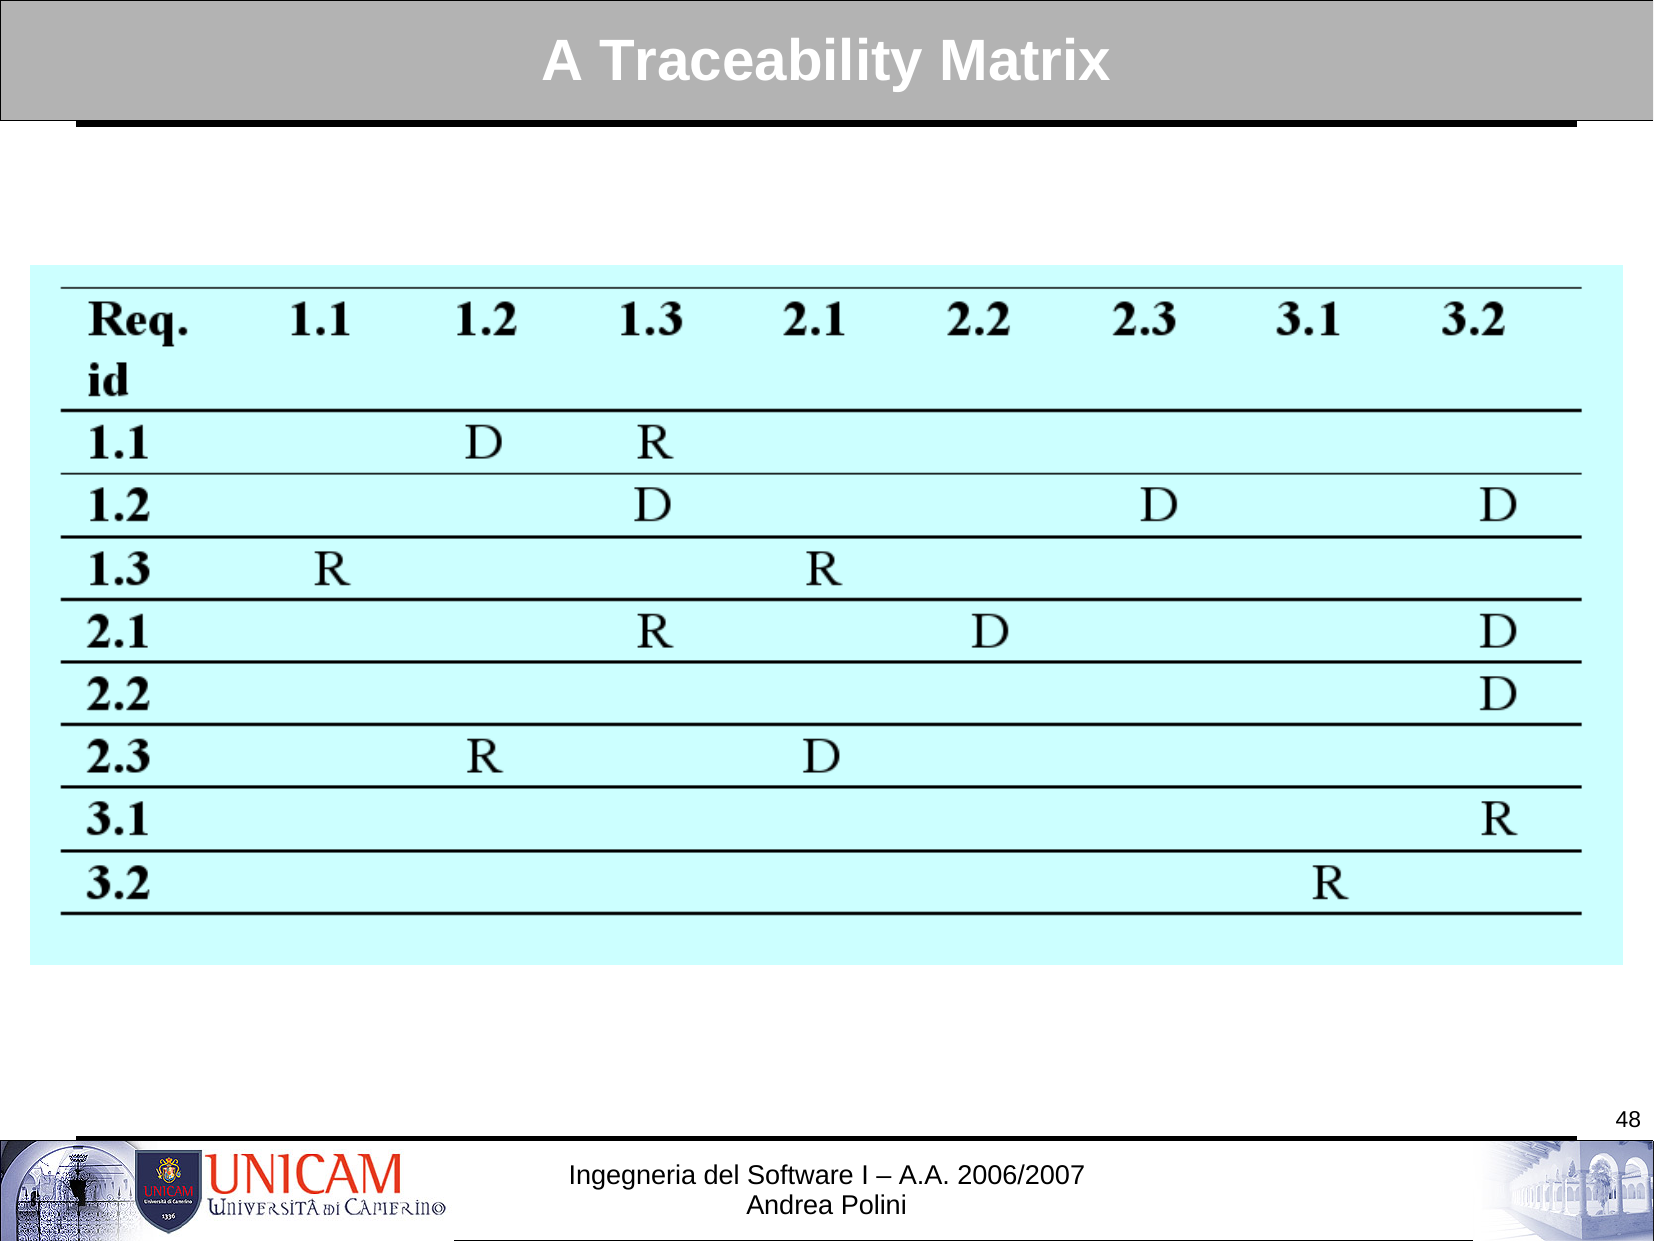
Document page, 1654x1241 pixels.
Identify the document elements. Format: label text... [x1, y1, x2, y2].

picture [30, 265, 1623, 965]
picture [0, 1141, 454, 1241]
title A Traceability Matrix [0, 0, 1653, 121]
picture [1473, 1141, 1654, 1241]
